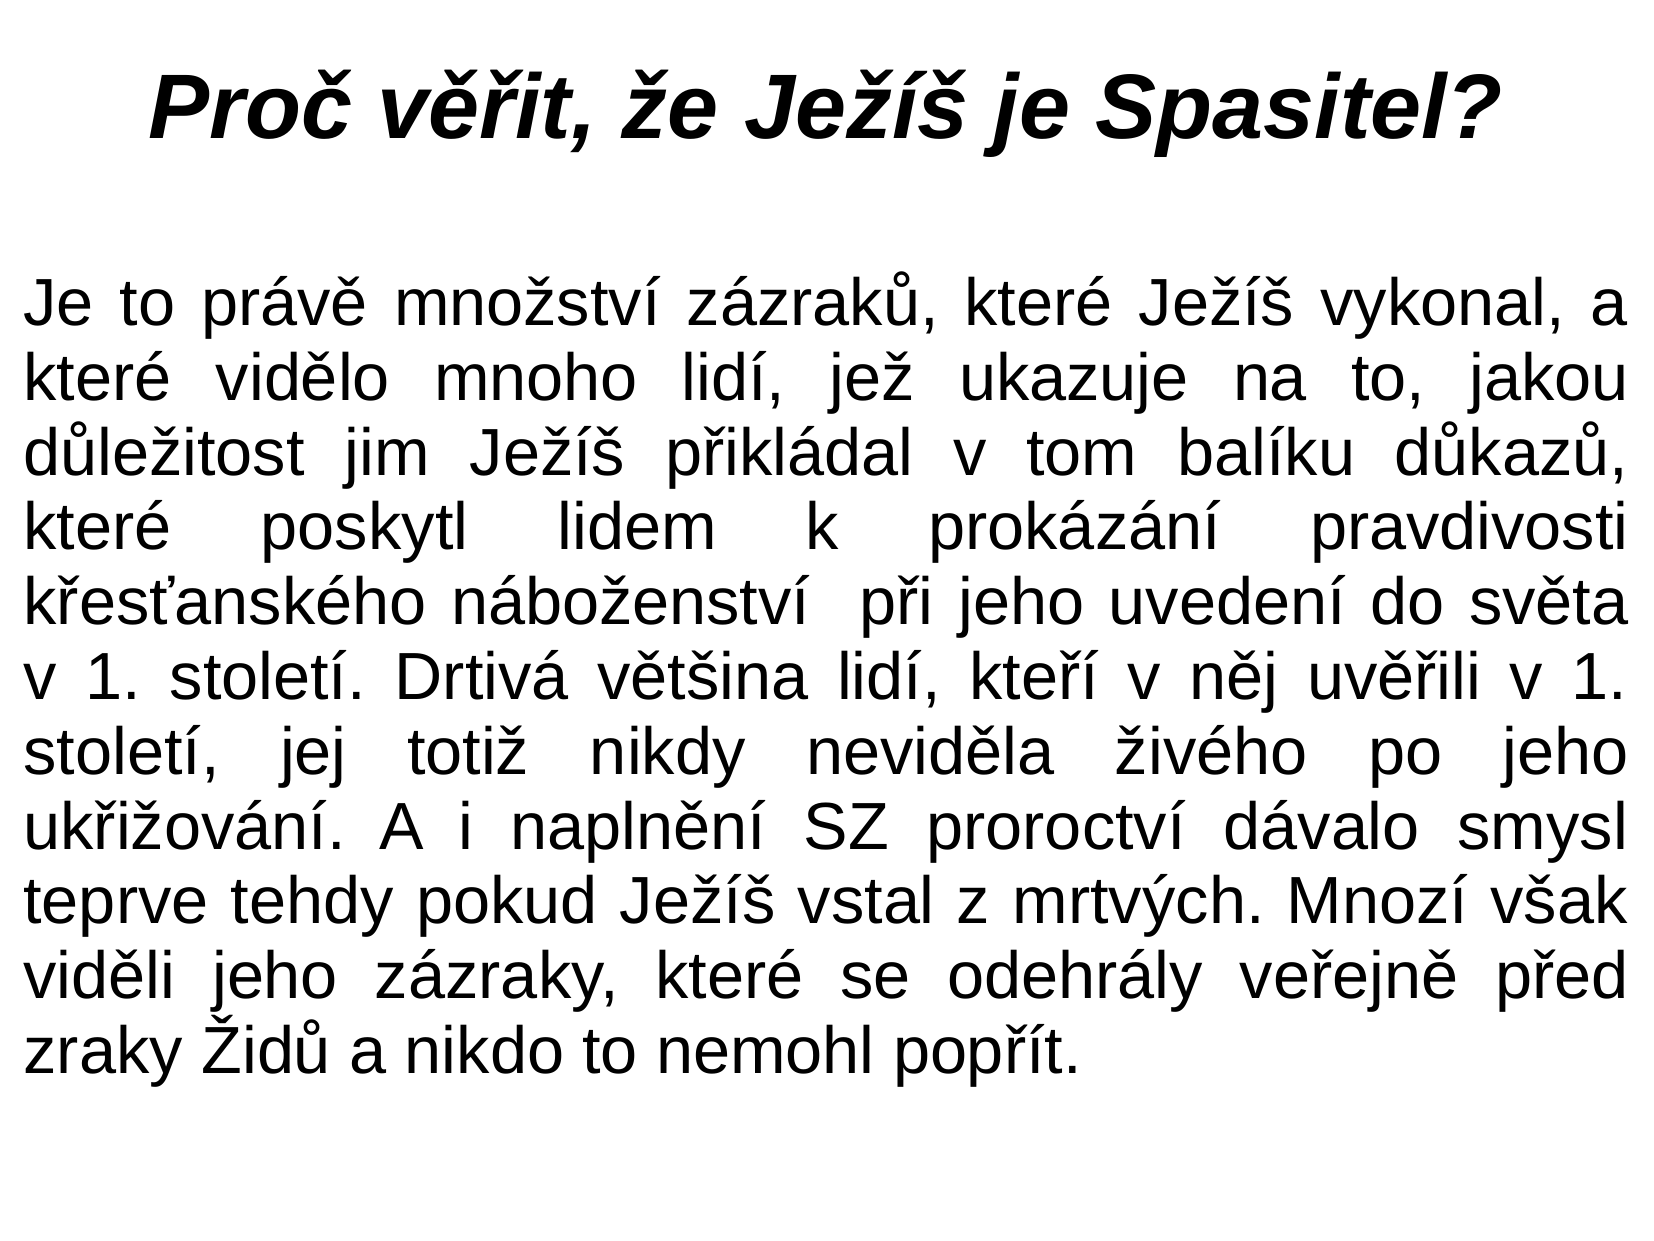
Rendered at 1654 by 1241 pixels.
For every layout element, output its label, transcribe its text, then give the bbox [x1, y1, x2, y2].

subtitle Je to právě množství zázraků, které Ježíš vykonal, a které vidělo mnoho lidí, jež ukazuje na to, jakou důležitost jim Ježíš přikládal v tom balíku důkazů, které poskytl lidem k prokázání pravdivosti křesťanského náboženství při jeho uvedení do světa v 1. století. Drtivá většina lidí, kteří v něj uvěřili v 1. století, jej totiž nikdy neviděla živého po jeho ukřižování. A i naplnění SZ proroctví dávalo smysl teprve tehdy pokud Ježíš vstal z mrtvých. Mnozí však viděli jeho zázraky, které se odehrály veřejně před zraky Židů a nikdo to nemohl popřít. [23, 0, 1630, 1241]
